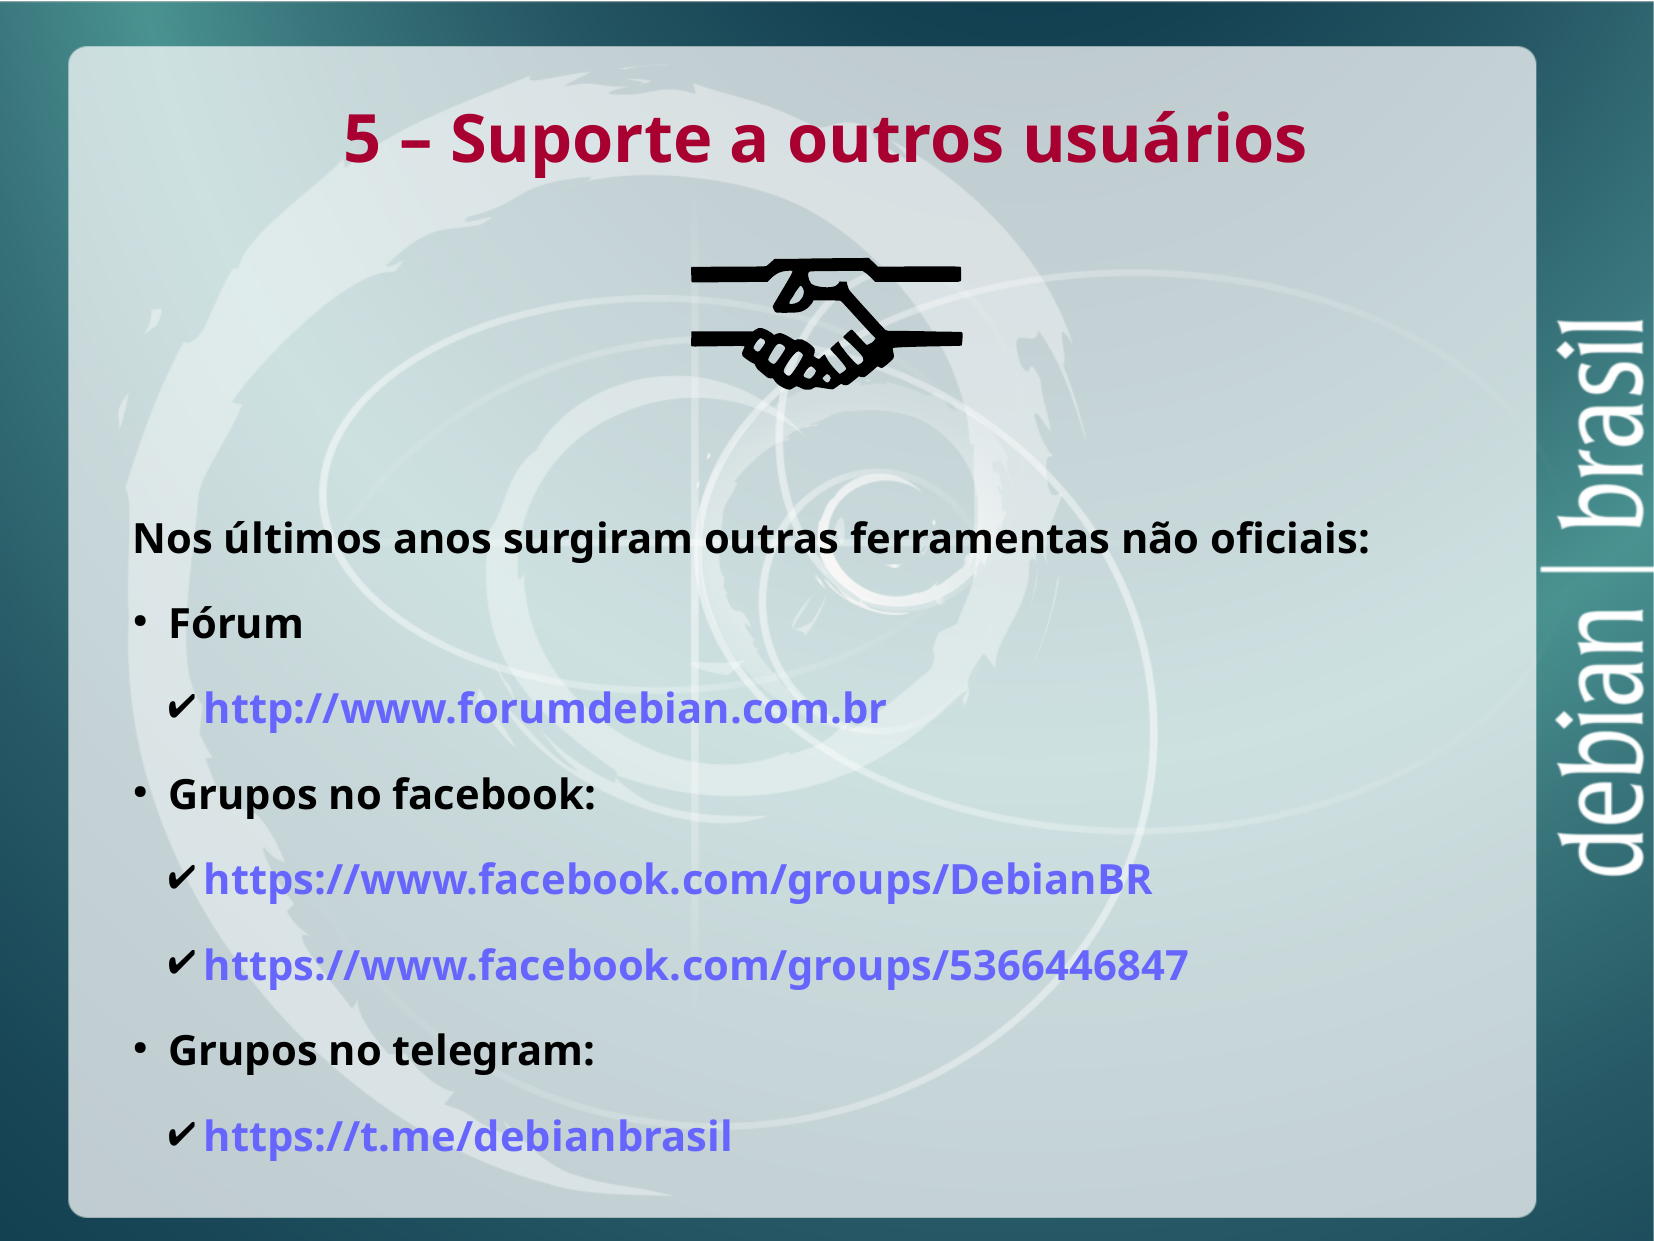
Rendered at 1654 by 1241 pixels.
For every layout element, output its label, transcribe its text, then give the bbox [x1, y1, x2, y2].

picture [0, 0, 1654, 1241]
text_box 5 – Suporte a outros usuários [329, 83, 1325, 225]
text_box Nos últimos anos surgiram outras ferramentas não oficiais: Fórum http://www.forumdebian.com.br Grupos no facebook: https://www.facebook.com/groups/DebianBR https://www.facebook.com/groups/5366446847 Grupos no telegram: https://t.me/debianbrasil [118, 472, 1477, 1241]
